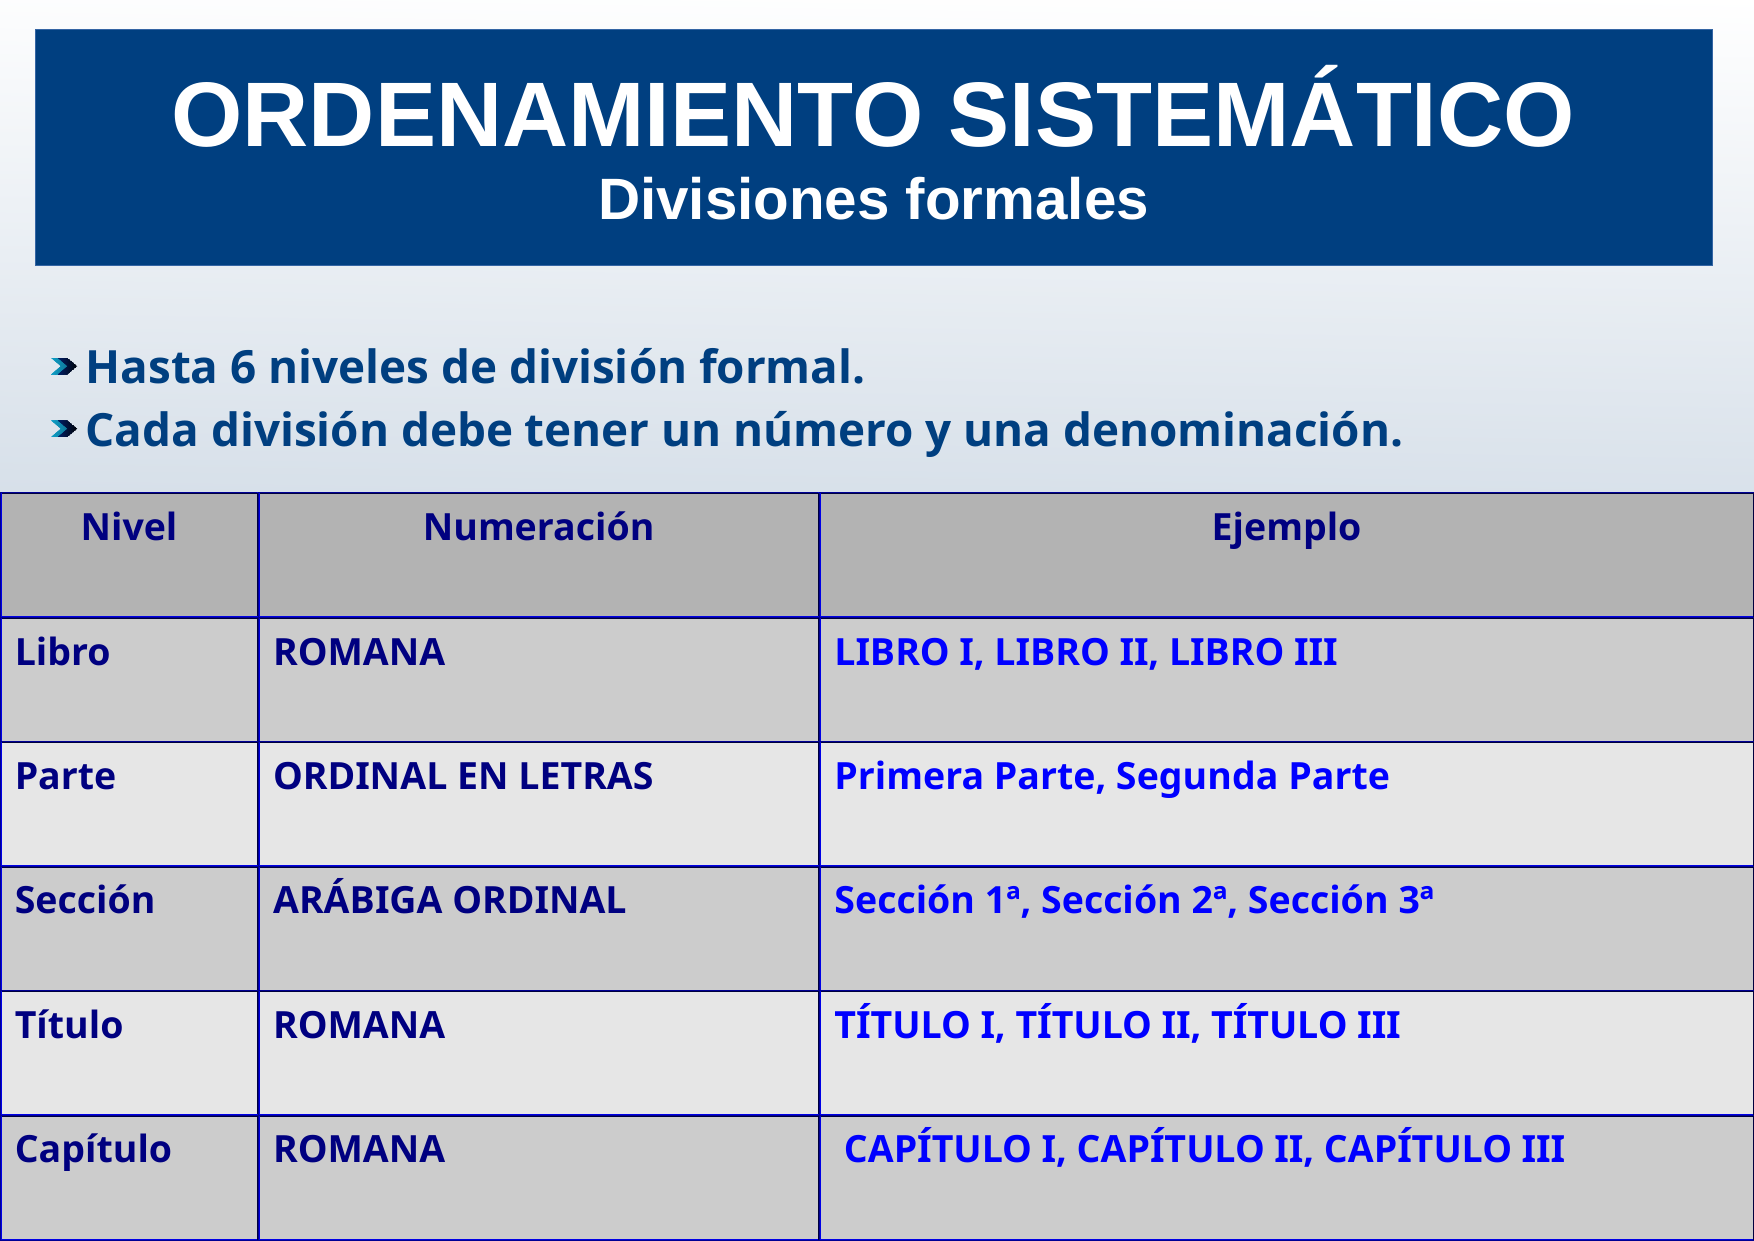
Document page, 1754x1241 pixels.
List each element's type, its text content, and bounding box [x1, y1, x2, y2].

table_header Ejemplo [821, 494, 1753, 616]
table_cell ORDINAL EN LETRAS [260, 743, 818, 865]
table_header Nivel [2, 494, 257, 616]
table_cell Título [2, 992, 257, 1114]
table_cell Libro [2, 619, 257, 741]
table_header Numeración [260, 494, 818, 616]
table_cell Capítulo [2, 1117, 257, 1239]
table_cell Sección 1ª, Sección 2ª, Sección 3ª [821, 868, 1753, 990]
text_box Hasta 6 niveles de división formal. Cada división debe tener un número y una denominación. [35, 327, 1713, 473]
table_cell Sección [2, 868, 257, 990]
table_cell Parte [2, 743, 257, 865]
table_cell ROMANA [260, 619, 818, 741]
table_cell ROMANA [260, 1117, 818, 1239]
table_cell LIBRO I, LIBRO II, LIBRO III [821, 619, 1753, 741]
text_box ORDENAMIENTO SISTEMÁTICO Divisiones formales [35, 29, 1713, 266]
table_cell TÍTULO I, TÍTULO II, TÍTULO III [821, 992, 1753, 1114]
table_cell CAPÍTULO I, CAPÍTULO II, CAPÍTULO III [821, 1117, 1753, 1239]
table_cell ROMANA [260, 992, 818, 1114]
table_cell ARÁBIGA ORDINAL [260, 868, 818, 990]
table_cell Primera Parte, Segunda Parte [821, 743, 1753, 865]
